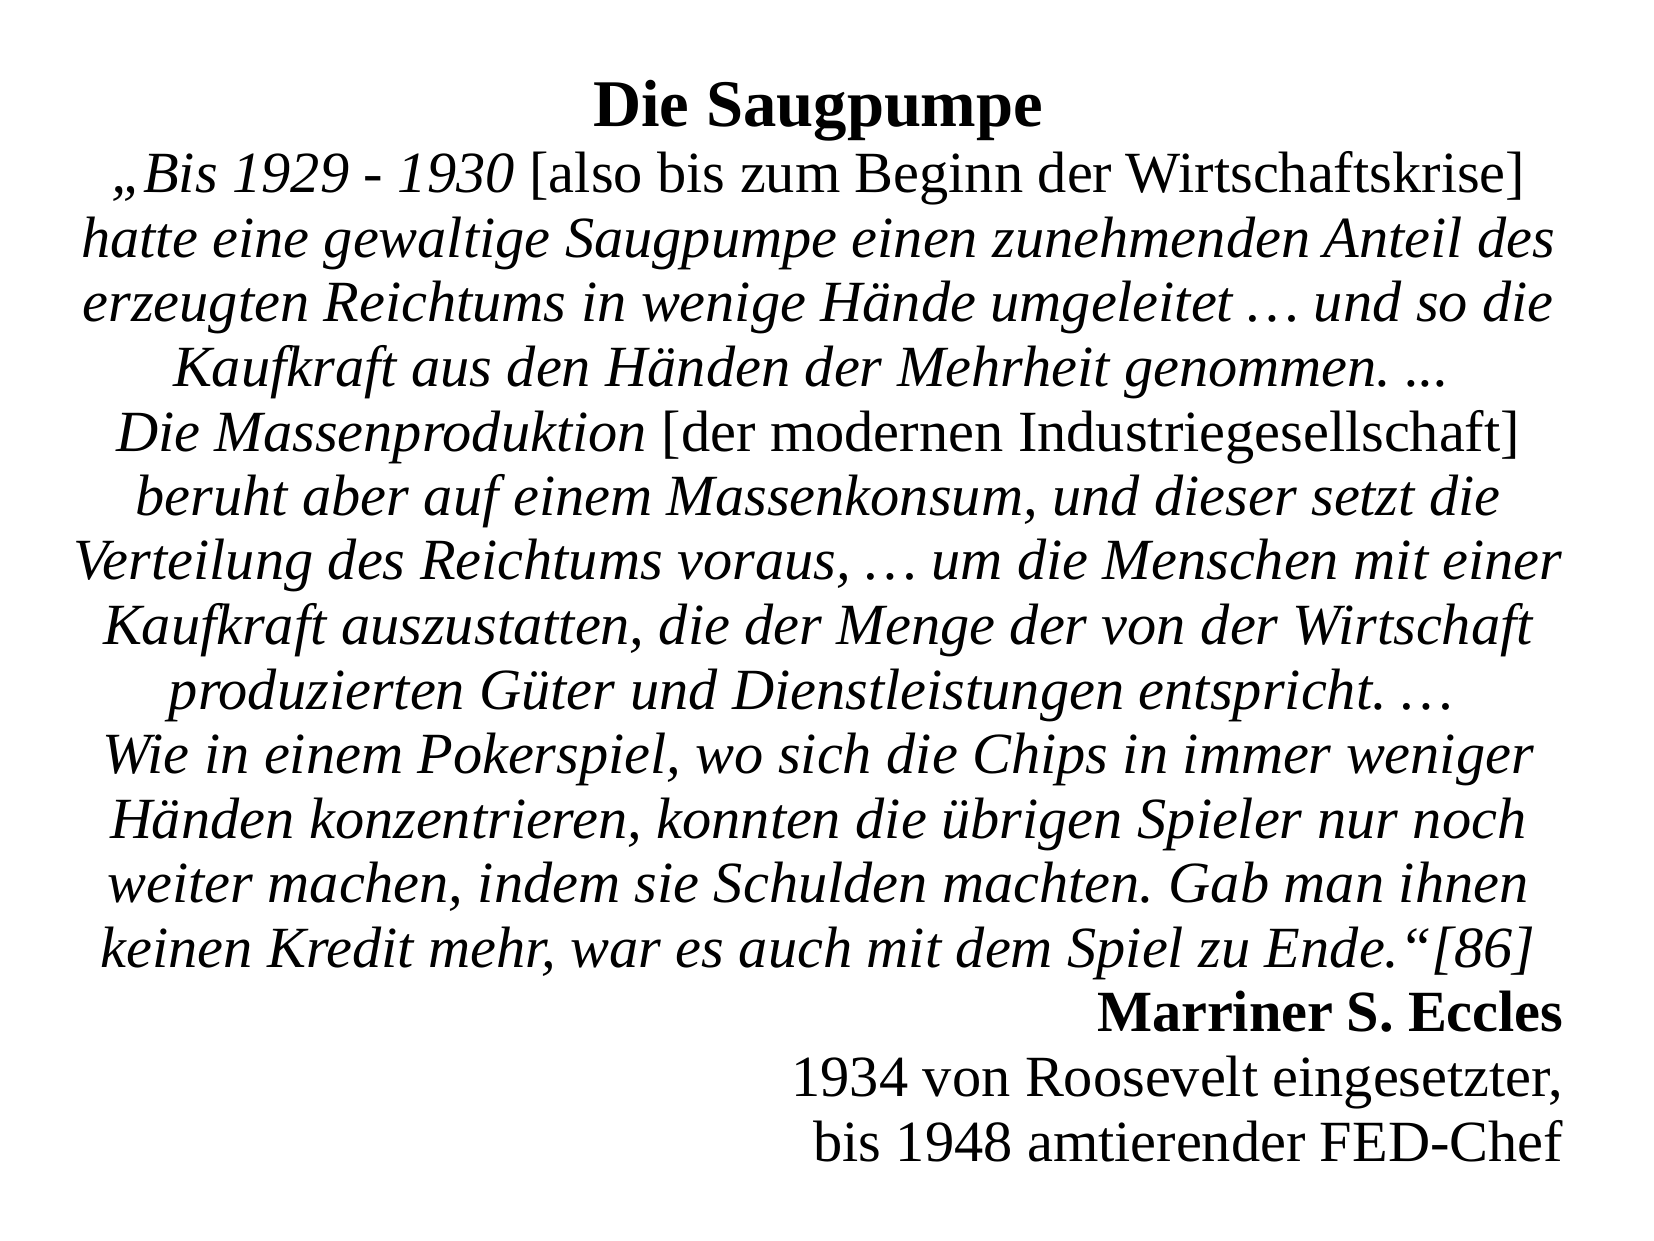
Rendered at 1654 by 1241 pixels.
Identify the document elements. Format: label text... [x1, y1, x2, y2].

text_box Die Saugpumpe „Bis 1929 - 1930 [also bis zum Beginn der Wirtschaftskrise] hatte eine gewaltige Saugpumpe einen zunehmenden Anteil des erzeugten Reichtums in wenige Hände umgeleitet … und so die Kaufkraft aus den Händen der Mehrheit genommen. ... Die Massenproduktion [der modernen Industriegesellschaft] beruht aber auf einem Massenkonsum, und dieser setzt die Verteilung des Reichtums voraus, … um die Menschen mit einer Kaufkraft auszustatten, die der Menge der von der Wirtschaft produzierten Güter und Dienstleistungen entspricht. … Wie in einem Pokerspiel, wo sich die Chips in immer weniger Händen konzentrieren, konnten die übrigen Spieler nur noch weiter machen, indem sie Schulden machten. Gab man ihnen keinen Kredit mehr, war es auch mit dem Spiel zu Ende.“[86] Marriner S. Eccles 1934 von Roosevelt eingesetzter, bis 1948 amtierender FED-Chef [59, 59, 1595, 1181]
